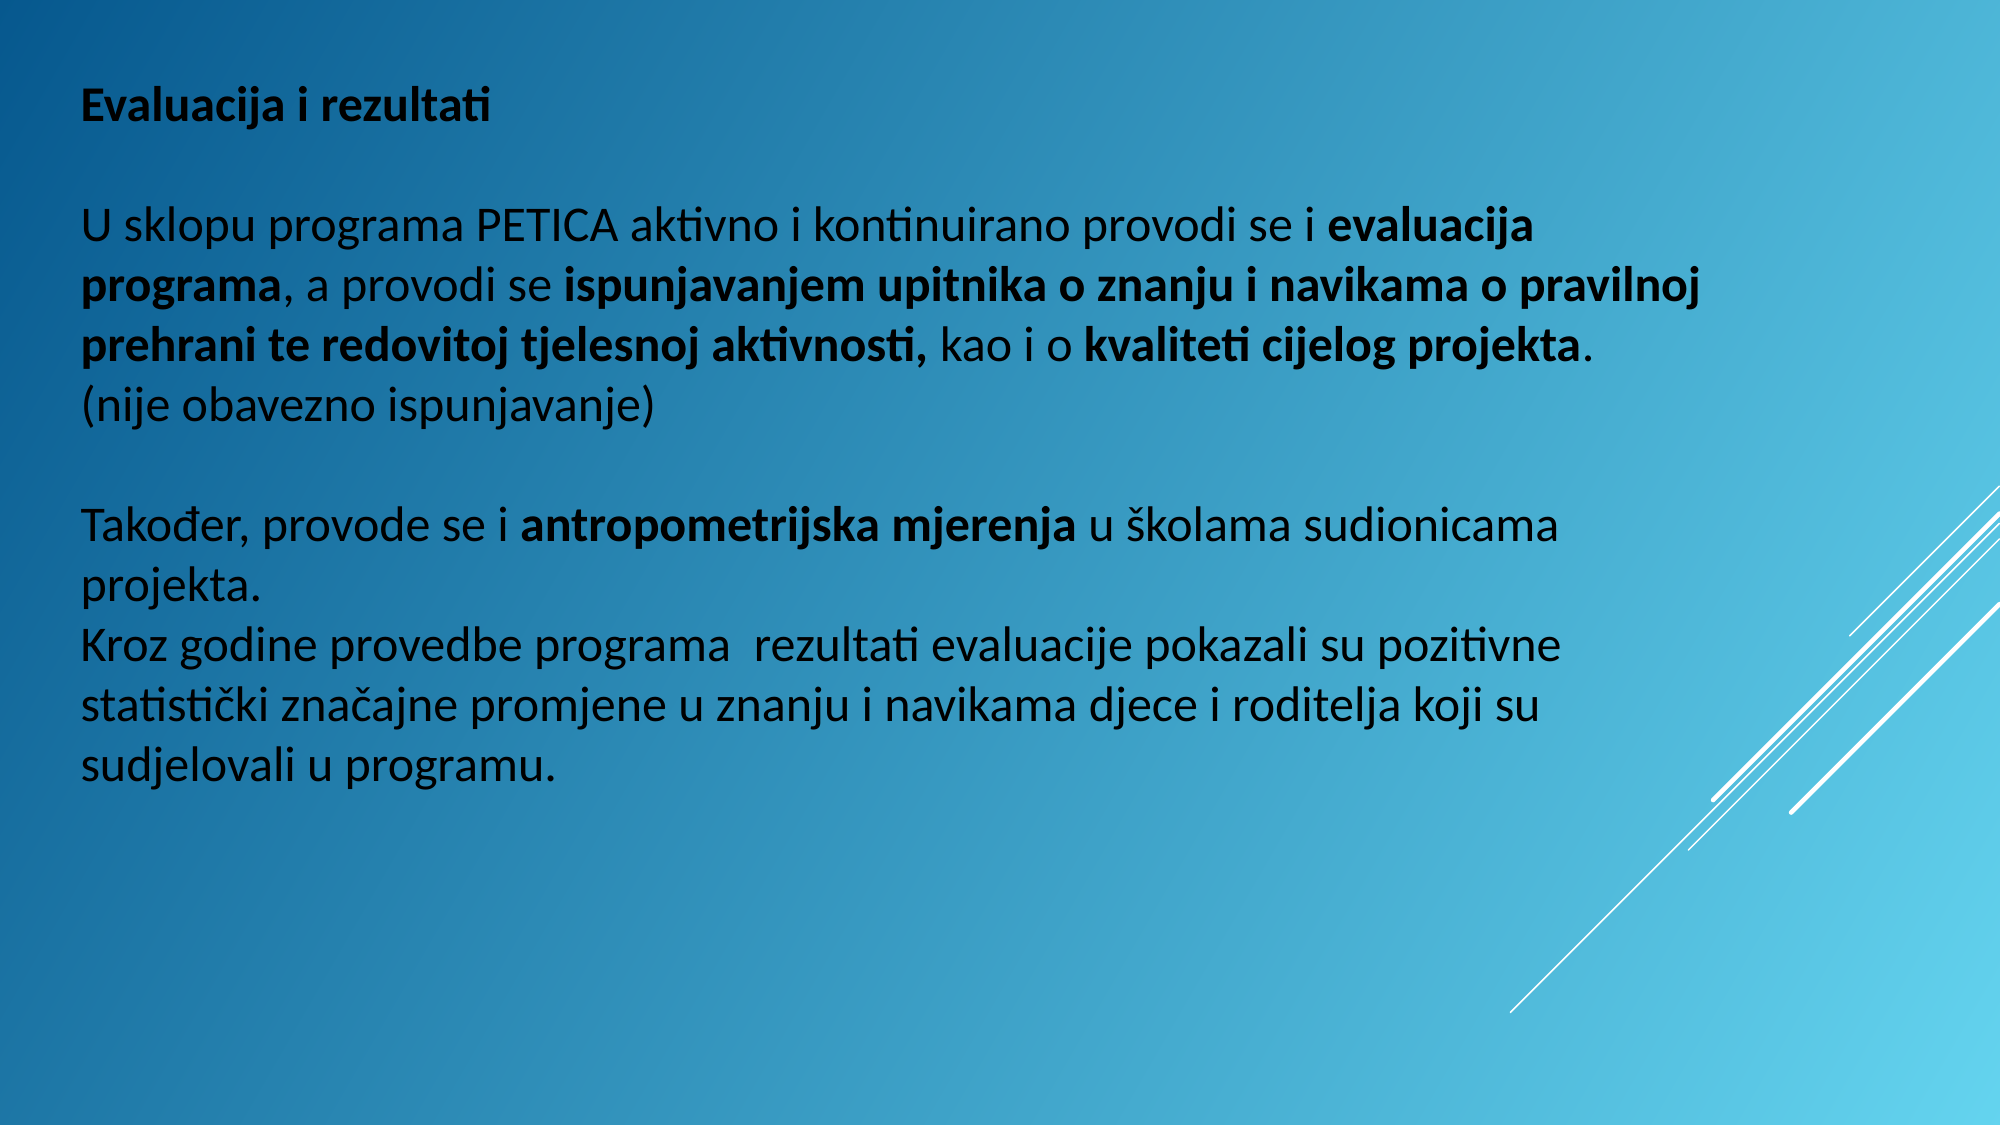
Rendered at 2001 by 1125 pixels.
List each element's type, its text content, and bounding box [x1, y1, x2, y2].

text_box Evaluacija i rezultati U sklopu programa PETICA aktivno i kontinuirano provodi se i evaluacija programa, a provodi se ispunjavanjem upitnika o znanju i navikama o pravilnoj prehrani te redovitoj tjelesnoj aktivnosti, kao i o kvaliteti cijelog projekta. (nije obavezno ispunjavanje) Također, provode se i antropometrijska mjerenja u školama sudionicama projekta. Kroz godine provedbe programa rezultati evaluacije pokazali su pozitivne statistički značajne promjene u znanju i navikama djece i roditelja koji su sudjelovali u programu. [65, 64, 1729, 807]
